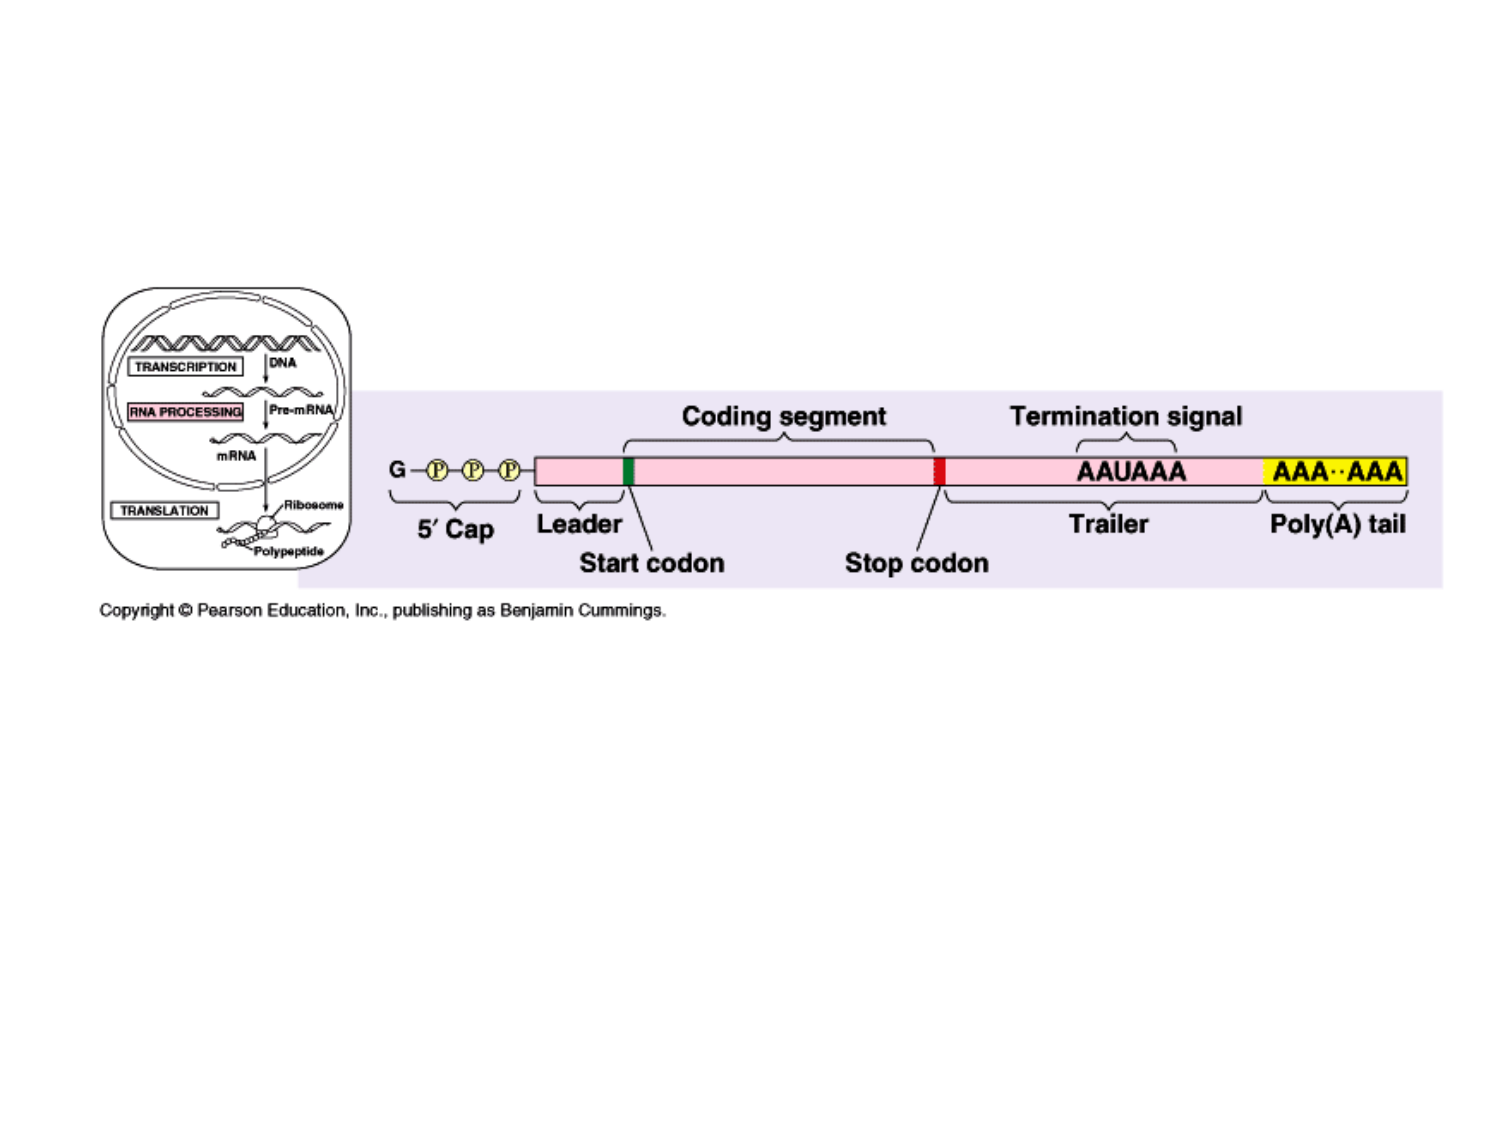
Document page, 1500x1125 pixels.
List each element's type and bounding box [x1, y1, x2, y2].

picture [88, 267, 1459, 631]
